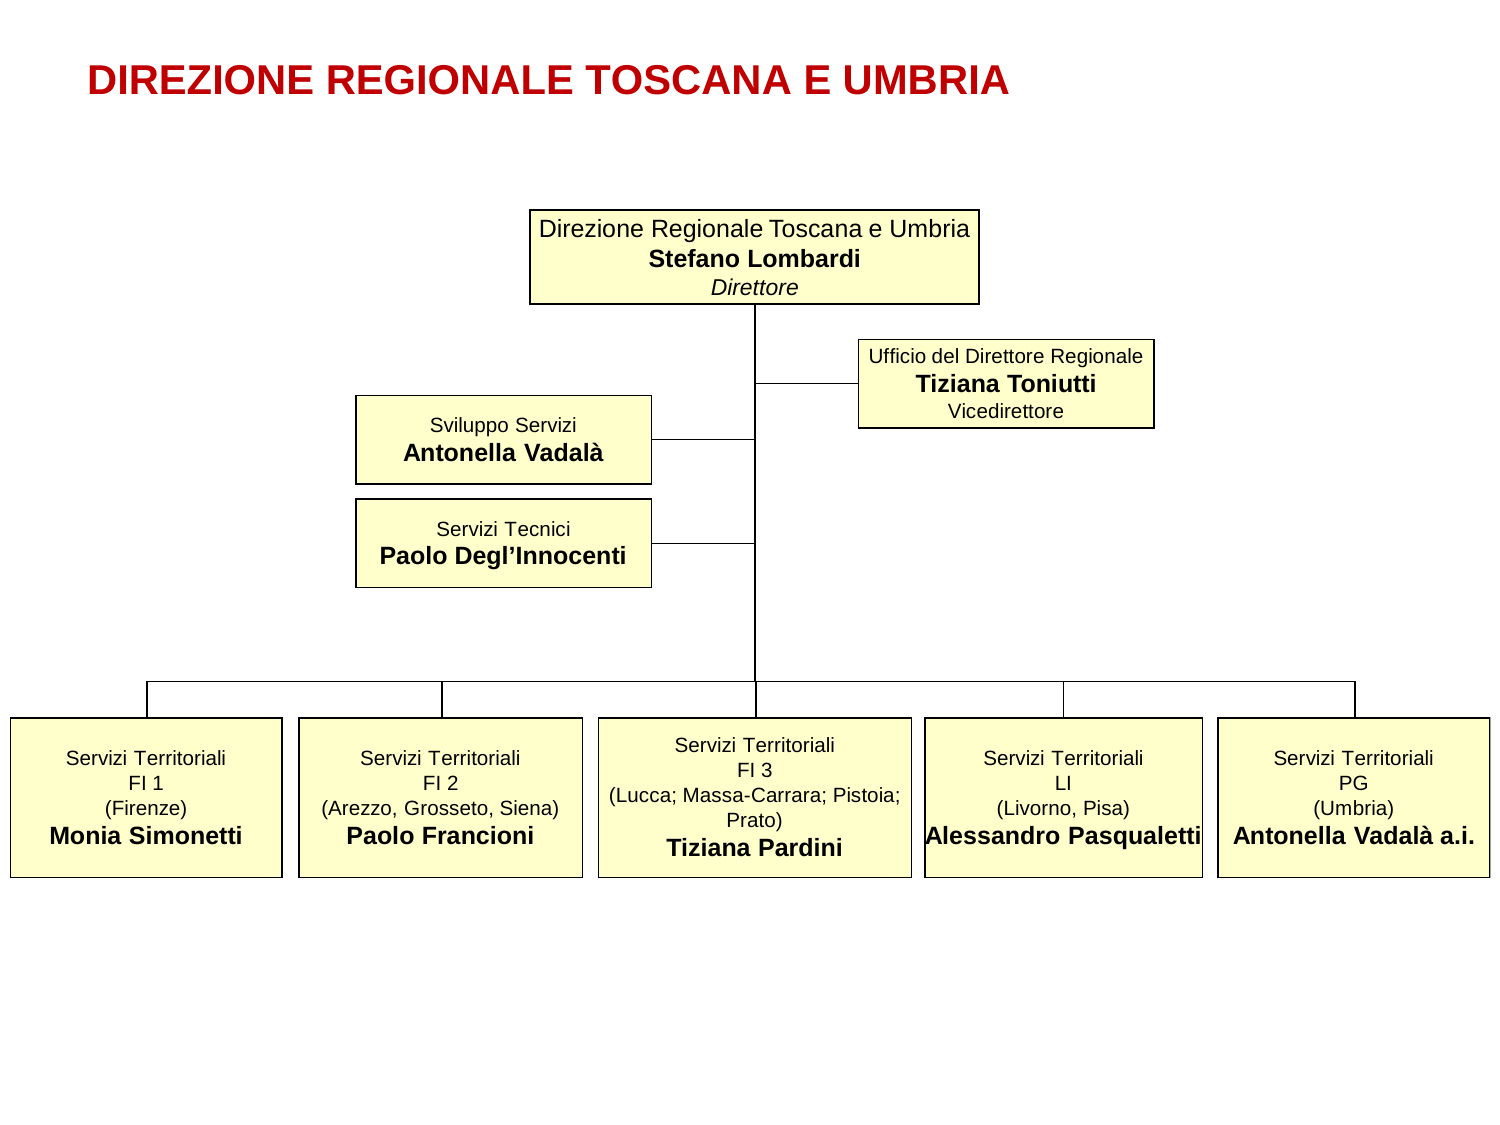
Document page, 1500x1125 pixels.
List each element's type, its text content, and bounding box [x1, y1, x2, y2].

text_box DIREZIONE REGIONALE TOSCANA E UMBRIA [72, 45, 1424, 128]
picture [9, 205, 1491, 878]
